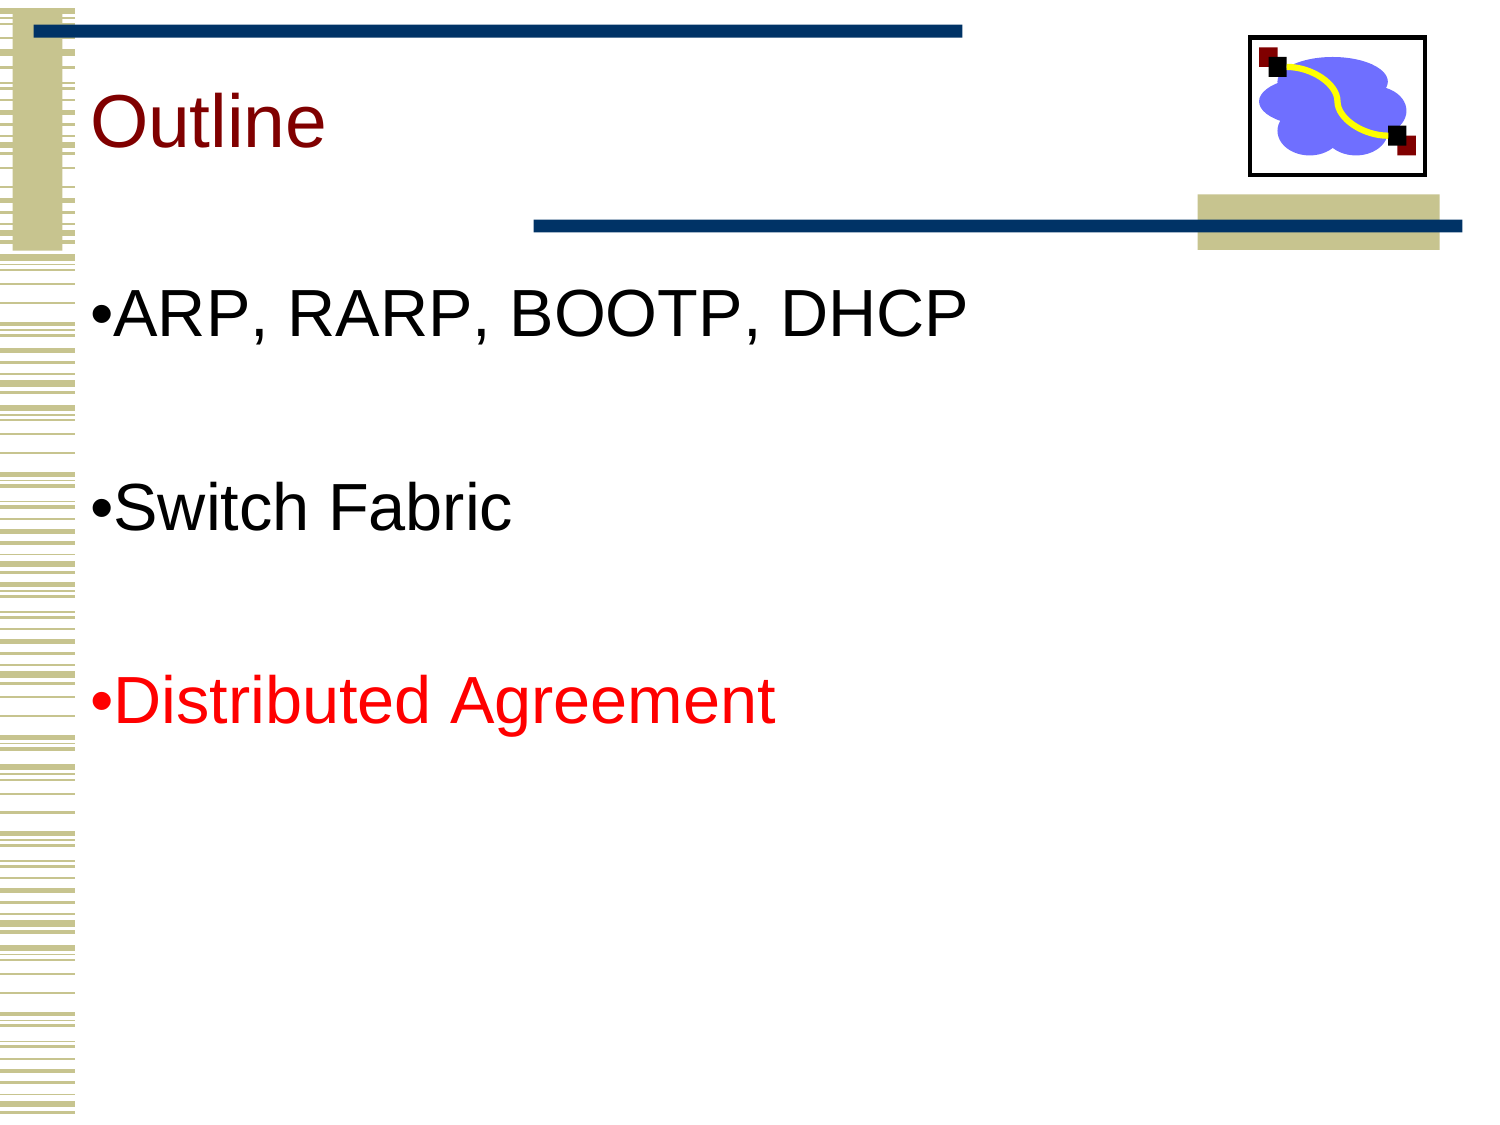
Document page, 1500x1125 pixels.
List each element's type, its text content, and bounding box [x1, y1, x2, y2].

list •ARP, RARP, BOOTP, DHCP •Switch Fabric •Distributed Agreement [75, 262, 1466, 1038]
title Outline [75, 24, 1463, 225]
